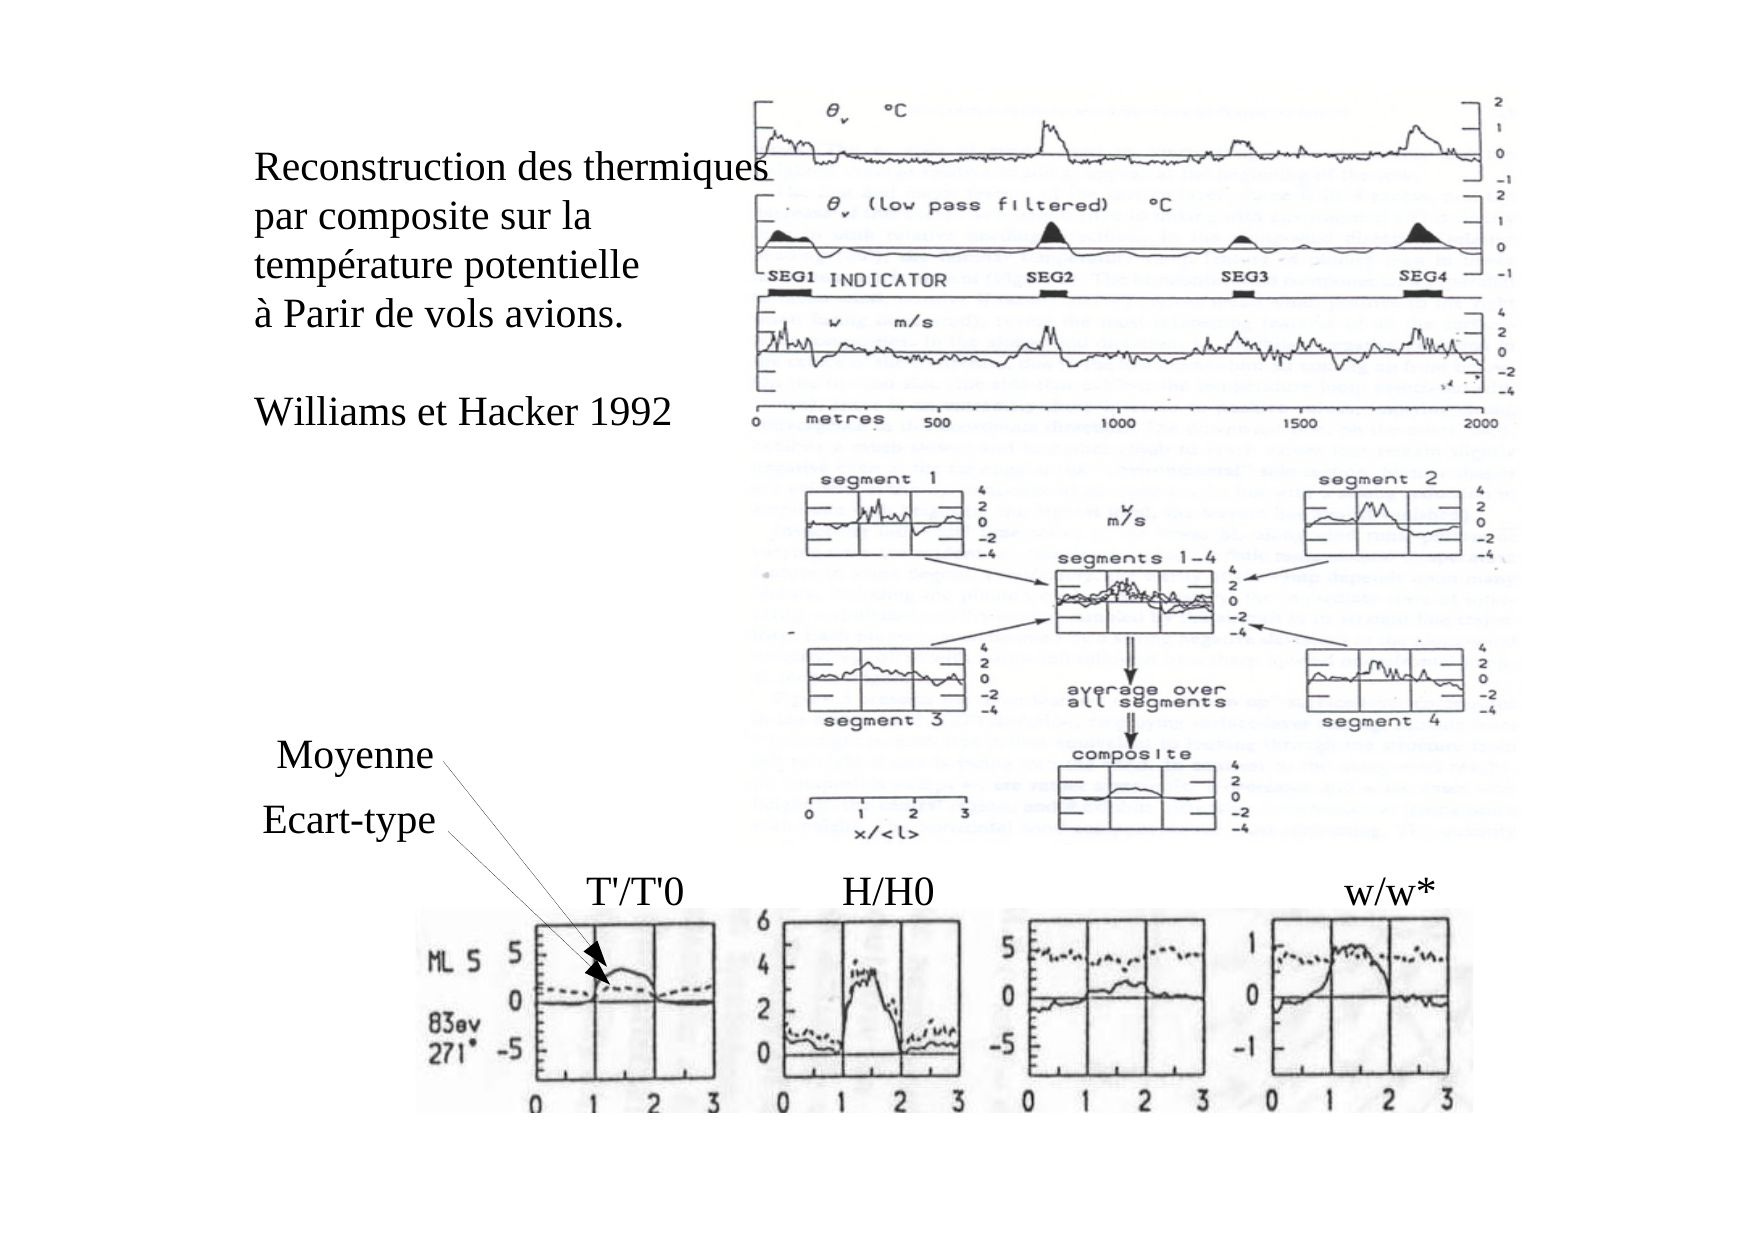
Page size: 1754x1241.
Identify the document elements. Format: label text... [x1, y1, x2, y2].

picture [415, 908, 1474, 1113]
text_box Reconstruction des thermiques par composite sur la température potentielle à Parir de vols avions. Williams et Hacker 1992 [254, 140, 770, 461]
text_box T'/T'0 H/H0 w/w* [586, 865, 1438, 908]
picture [531, 908, 596, 965]
text_box Moyenne [276, 728, 435, 792]
text_box Ecart-type [262, 793, 437, 845]
picture [742, 87, 1524, 845]
